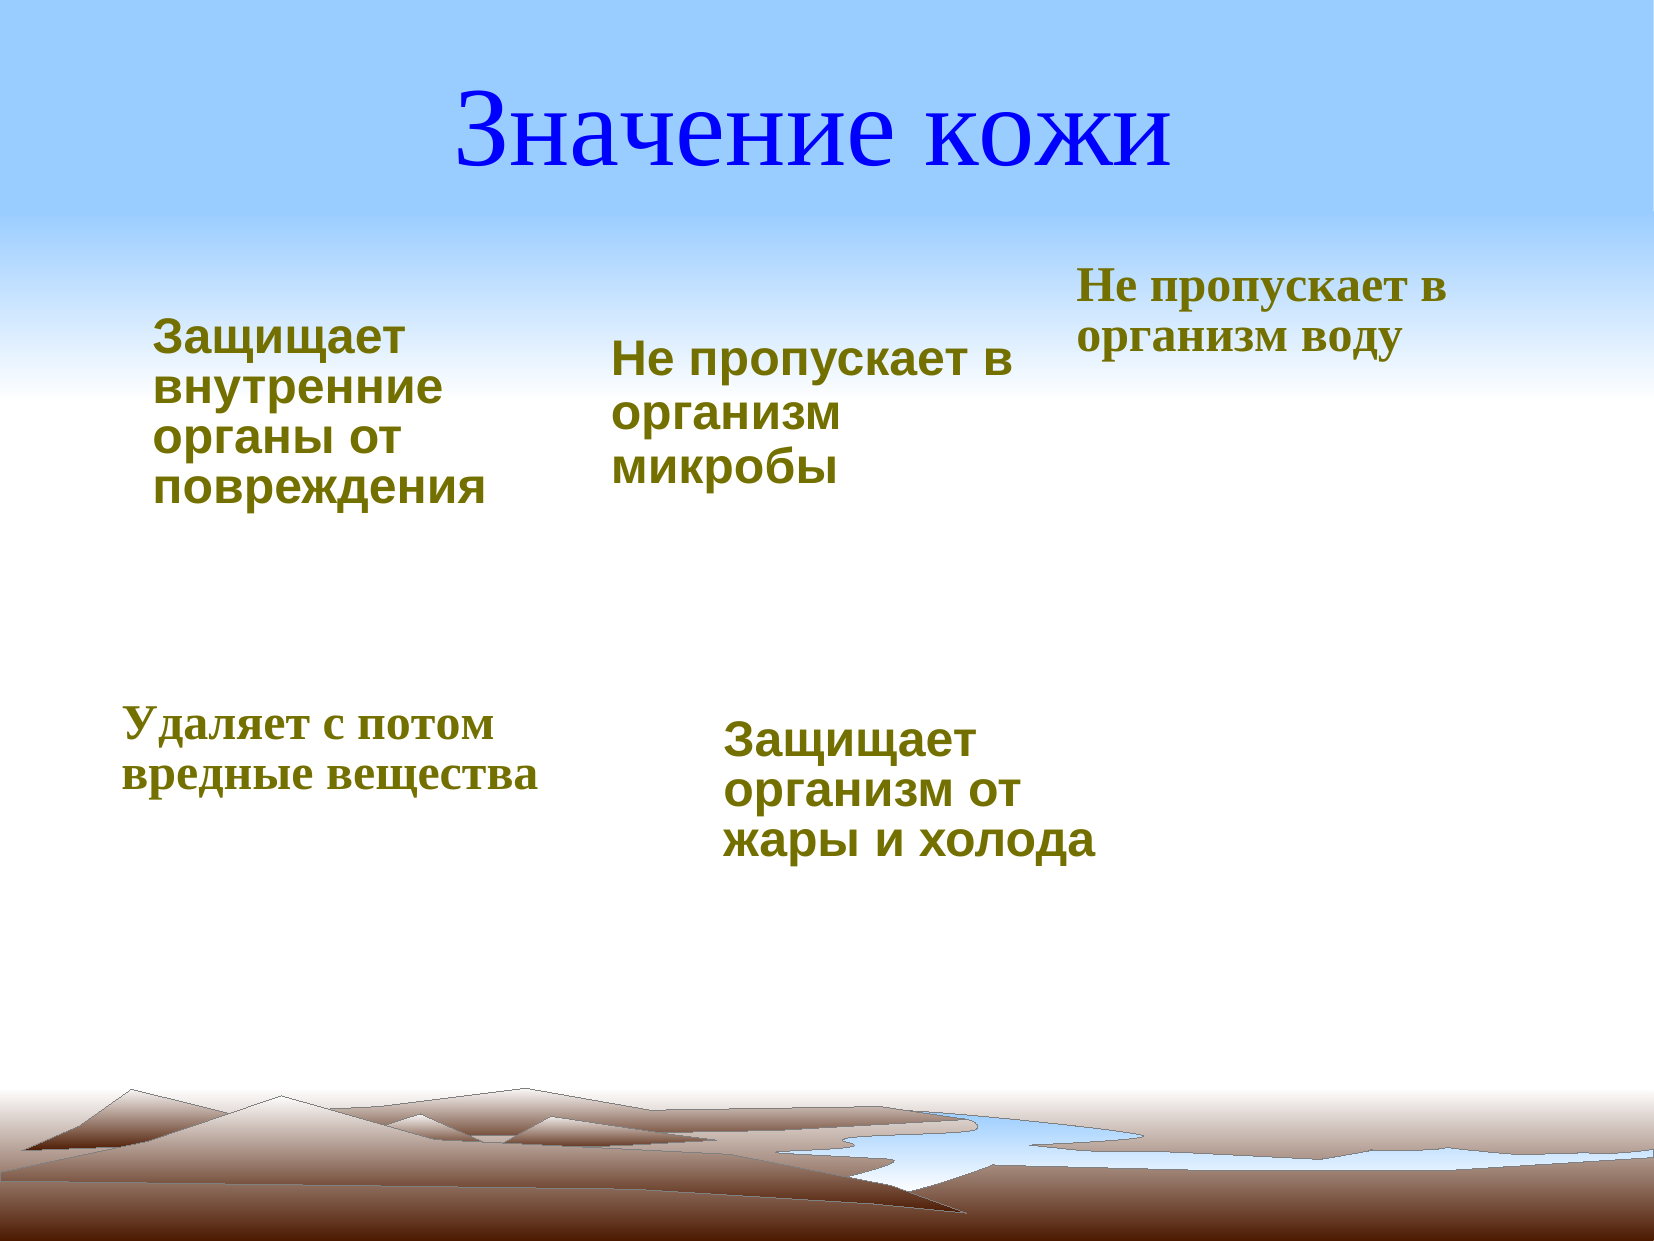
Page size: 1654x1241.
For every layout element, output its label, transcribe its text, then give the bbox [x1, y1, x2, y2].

text_box Защищает организм от жары и холода [708, 708, 1123, 988]
text_box Не пропускает в организм микробы [595, 324, 1034, 503]
list Удаляет с потом вредные вещества [121, 699, 577, 1100]
list Не пропускает в организм воду [1076, 261, 1531, 662]
text_box Защищает внутренние органы от повреждения [137, 305, 562, 621]
title Значение кожи [121, 41, 1534, 229]
